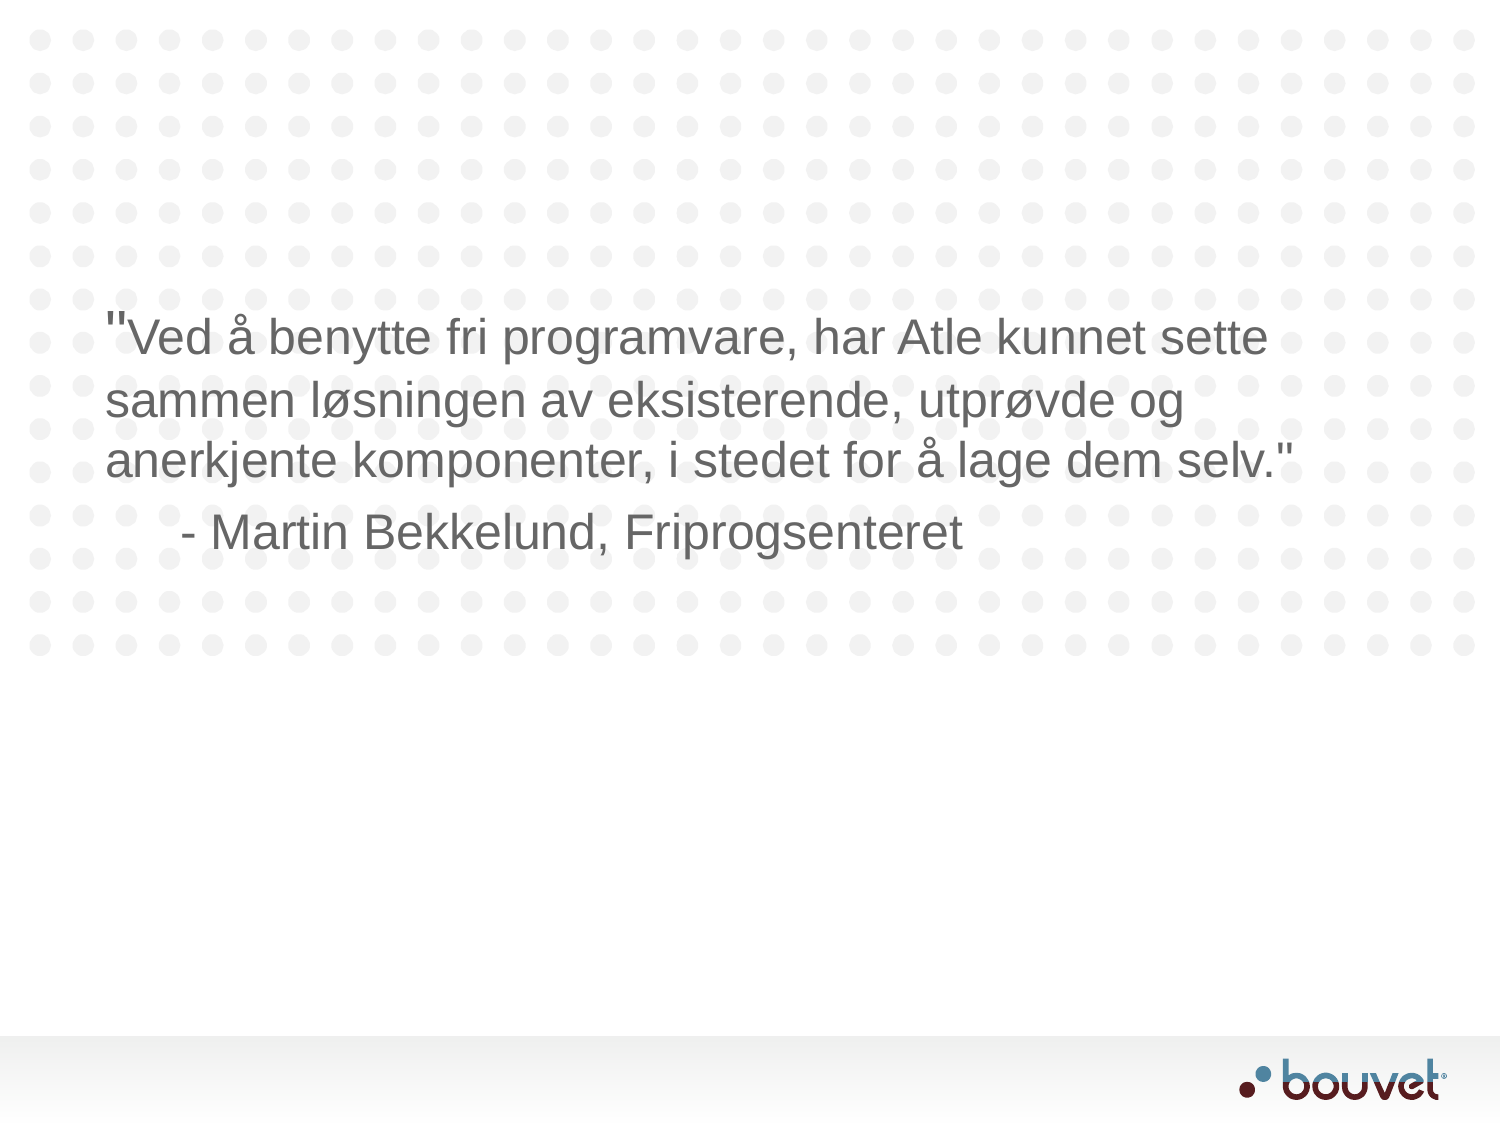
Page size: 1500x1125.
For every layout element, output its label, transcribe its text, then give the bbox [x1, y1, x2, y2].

list "Ved å benytte fri programvare, har Atle kunnet sette sammen løsningen av eksisterende, utprøvde og anerkjente komponenter, i stedet for å lage dem selv." - Martin Bekkelund, Friprogsenteret [90, 277, 1440, 1051]
